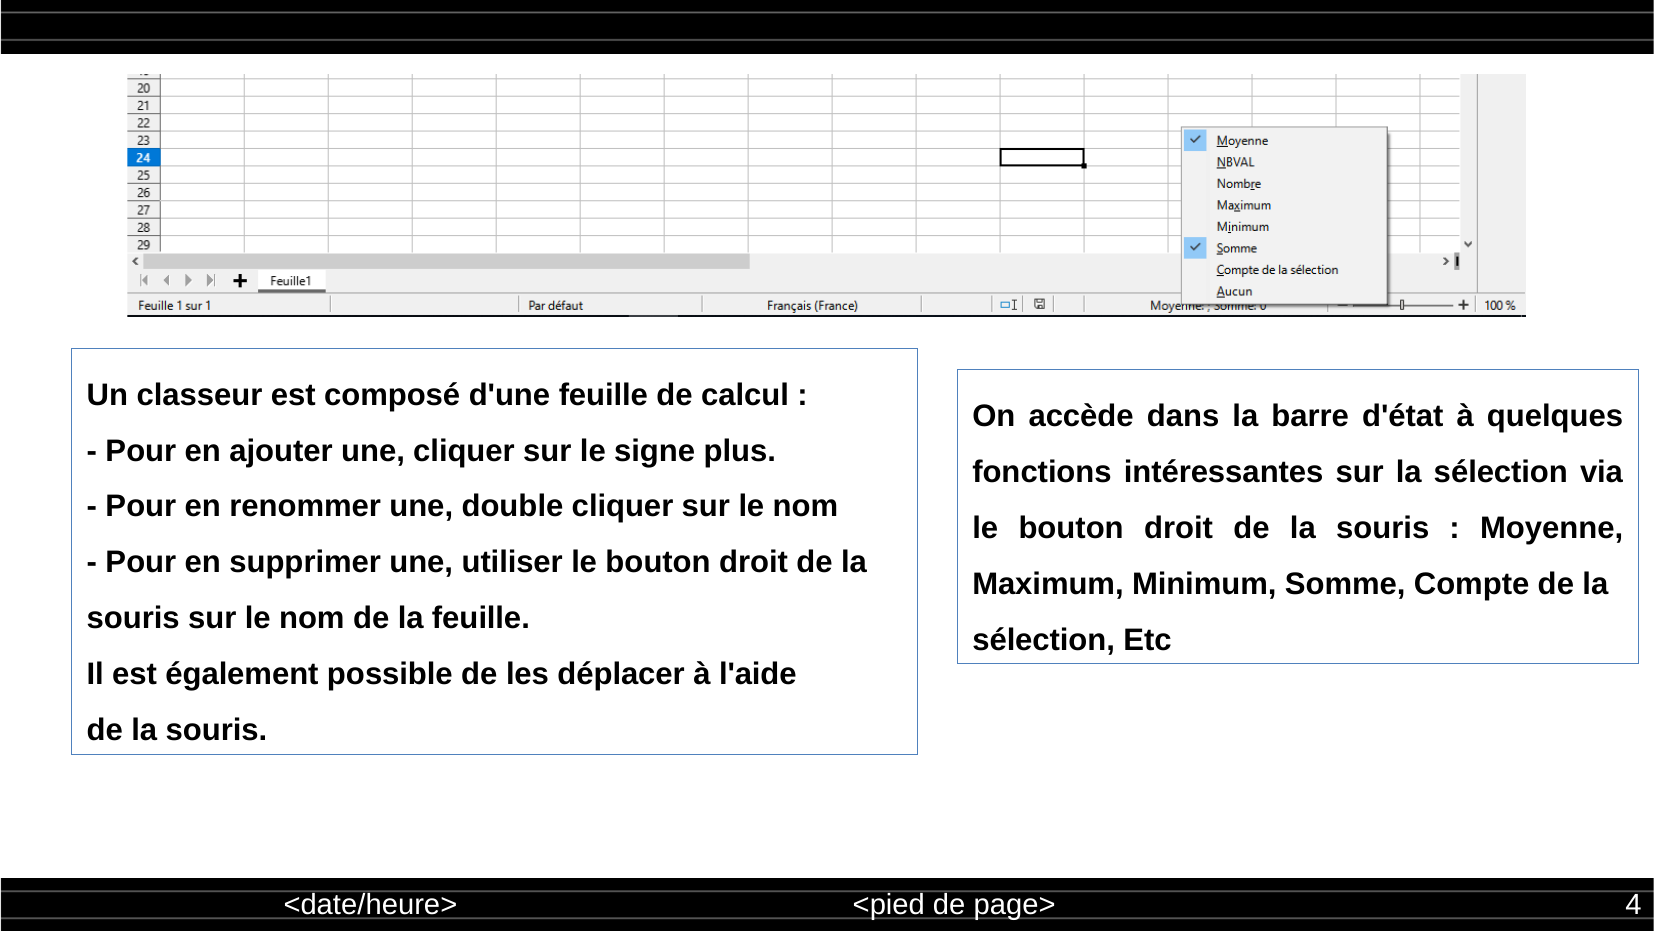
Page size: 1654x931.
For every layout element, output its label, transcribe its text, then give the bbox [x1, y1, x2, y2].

text_box Un classeur est composé d'une feuille de calcul : - Pour en ajouter une, cliquer sur le signe plus. - Pour en renommer une, double cliquer sur le nom - Pour en supprimer une, utiliser le bouton droit de la souris sur le nom de la feuille. Il est également possible de les déplacer à l'aide de la souris. [71, 348, 918, 755]
text_box On accède dans la barre d'état à quelques fonctions intéressantes sur la sélection via le bouton droit de la souris : Moyenne, Maximum, Minimum, Somme, Compte de la sélection, Etc [957, 369, 1639, 664]
picture [0, 0, 1654, 54]
picture [127, 74, 1526, 317]
picture [0, 878, 1654, 931]
